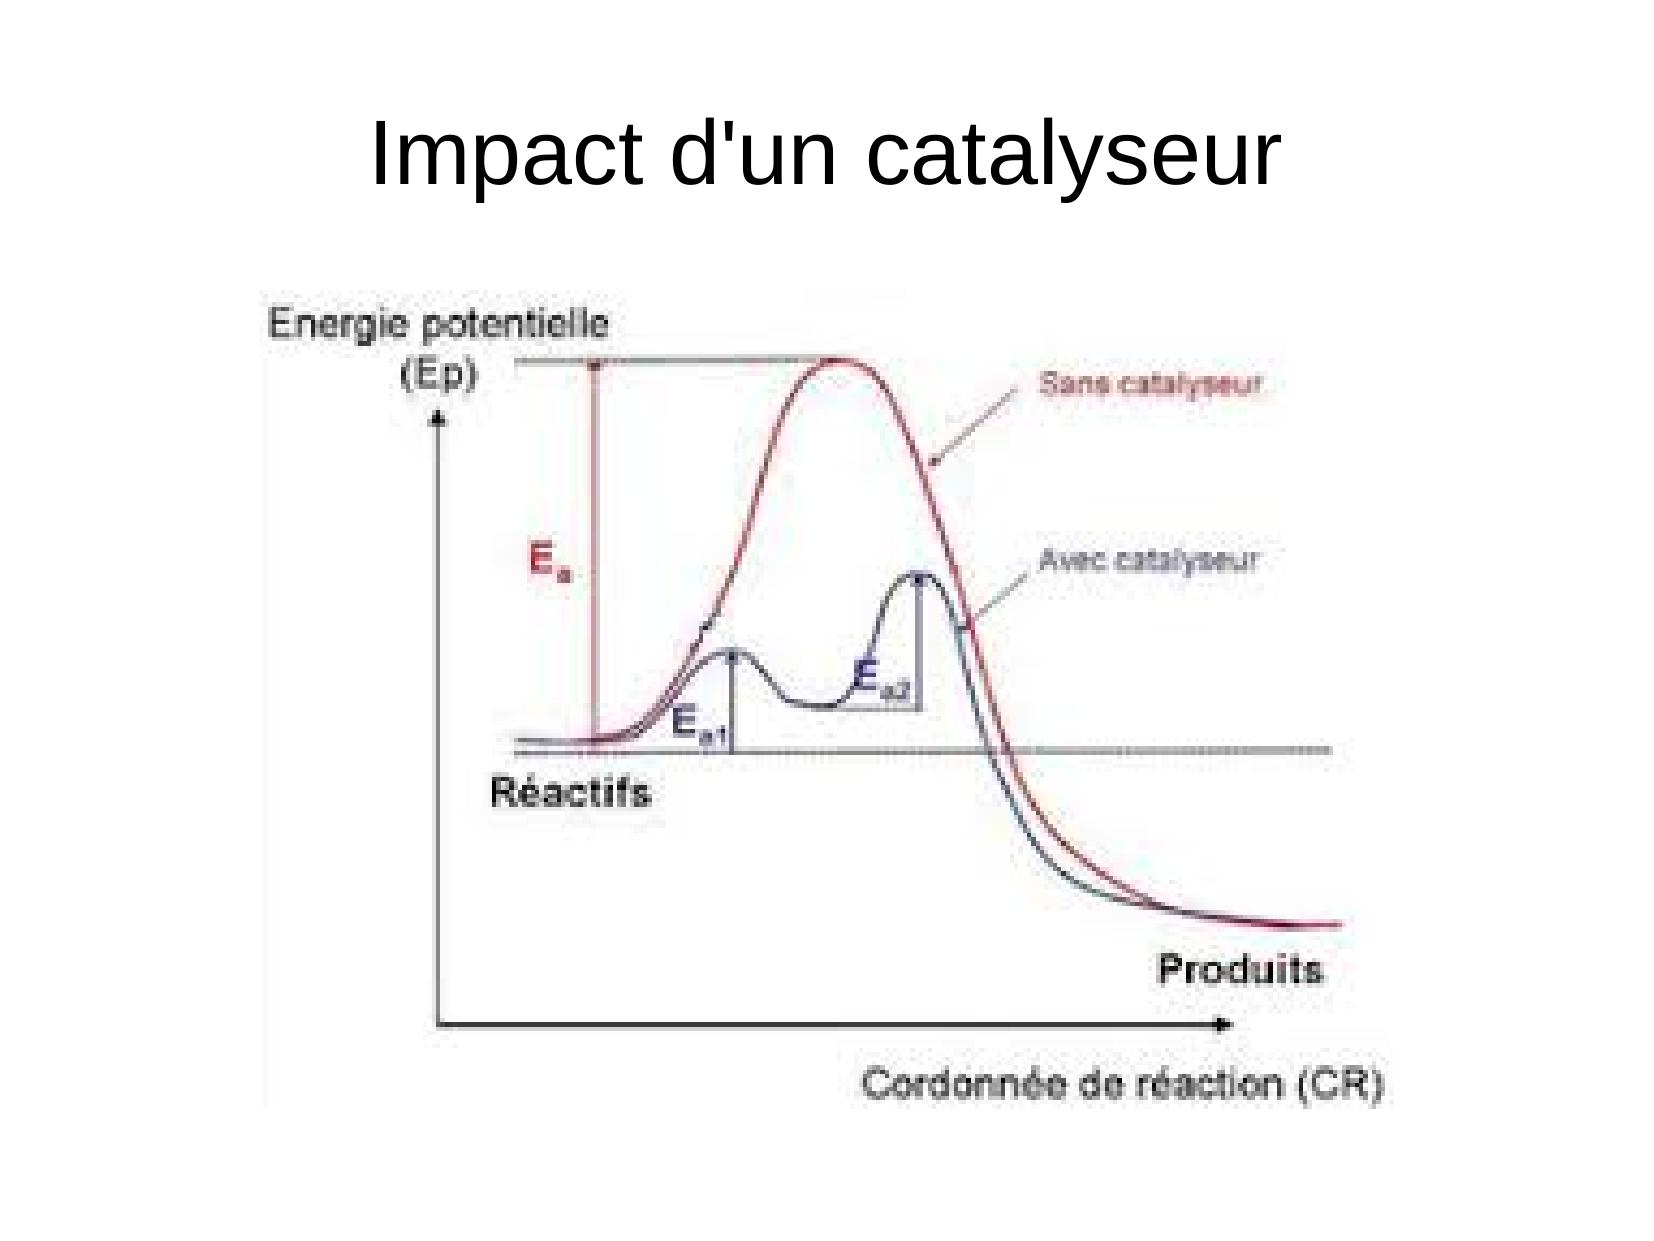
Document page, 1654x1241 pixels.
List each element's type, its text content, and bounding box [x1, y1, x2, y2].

title Impact d'un catalyseur [82, 49, 1571, 257]
picture [259, 290, 1394, 1109]
